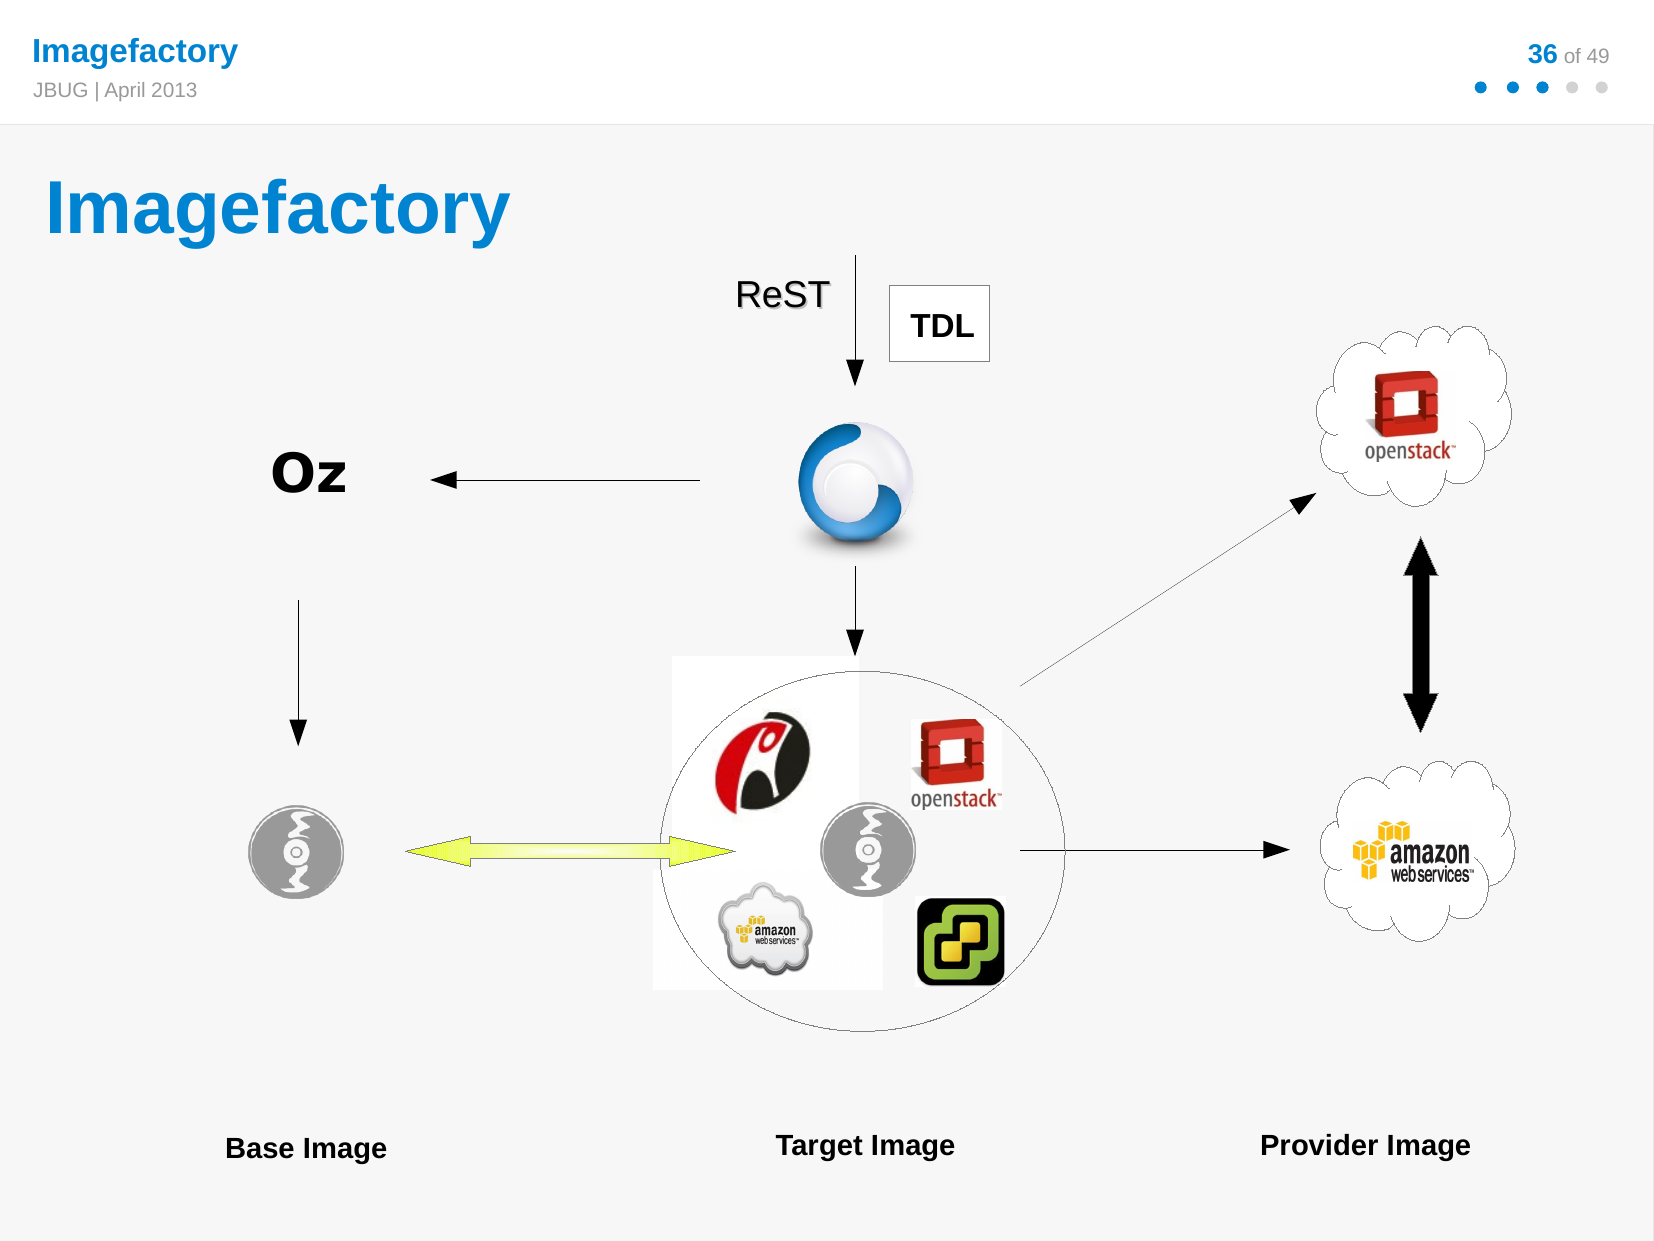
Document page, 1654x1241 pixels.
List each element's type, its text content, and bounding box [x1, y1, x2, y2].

text_box Base Image [195, 1109, 418, 1188]
text_box [1566, 81, 1579, 94]
picture [653, 656, 1006, 990]
text_box Provider Image [1230, 1106, 1502, 1185]
title <number> of 49 [1489, 31, 1610, 78]
picture [1353, 821, 1474, 882]
text_box [1474, 81, 1487, 94]
text_box [0, 124, 1654, 1241]
text_box [1506, 81, 1520, 94]
text_box [1536, 81, 1549, 94]
picture [1365, 371, 1456, 462]
picture [780, 411, 930, 567]
picture [248, 805, 344, 899]
title Imagefactory [32, 32, 420, 70]
text_box ReST [705, 251, 862, 339]
text_box TDL [880, 285, 1006, 368]
text_box Oz [240, 420, 378, 529]
text_box [1595, 81, 1608, 94]
text_box Target Image [745, 1106, 988, 1185]
title Imagefactory [44, 165, 1624, 250]
title JBUG | April 2013 [33, 75, 1090, 106]
